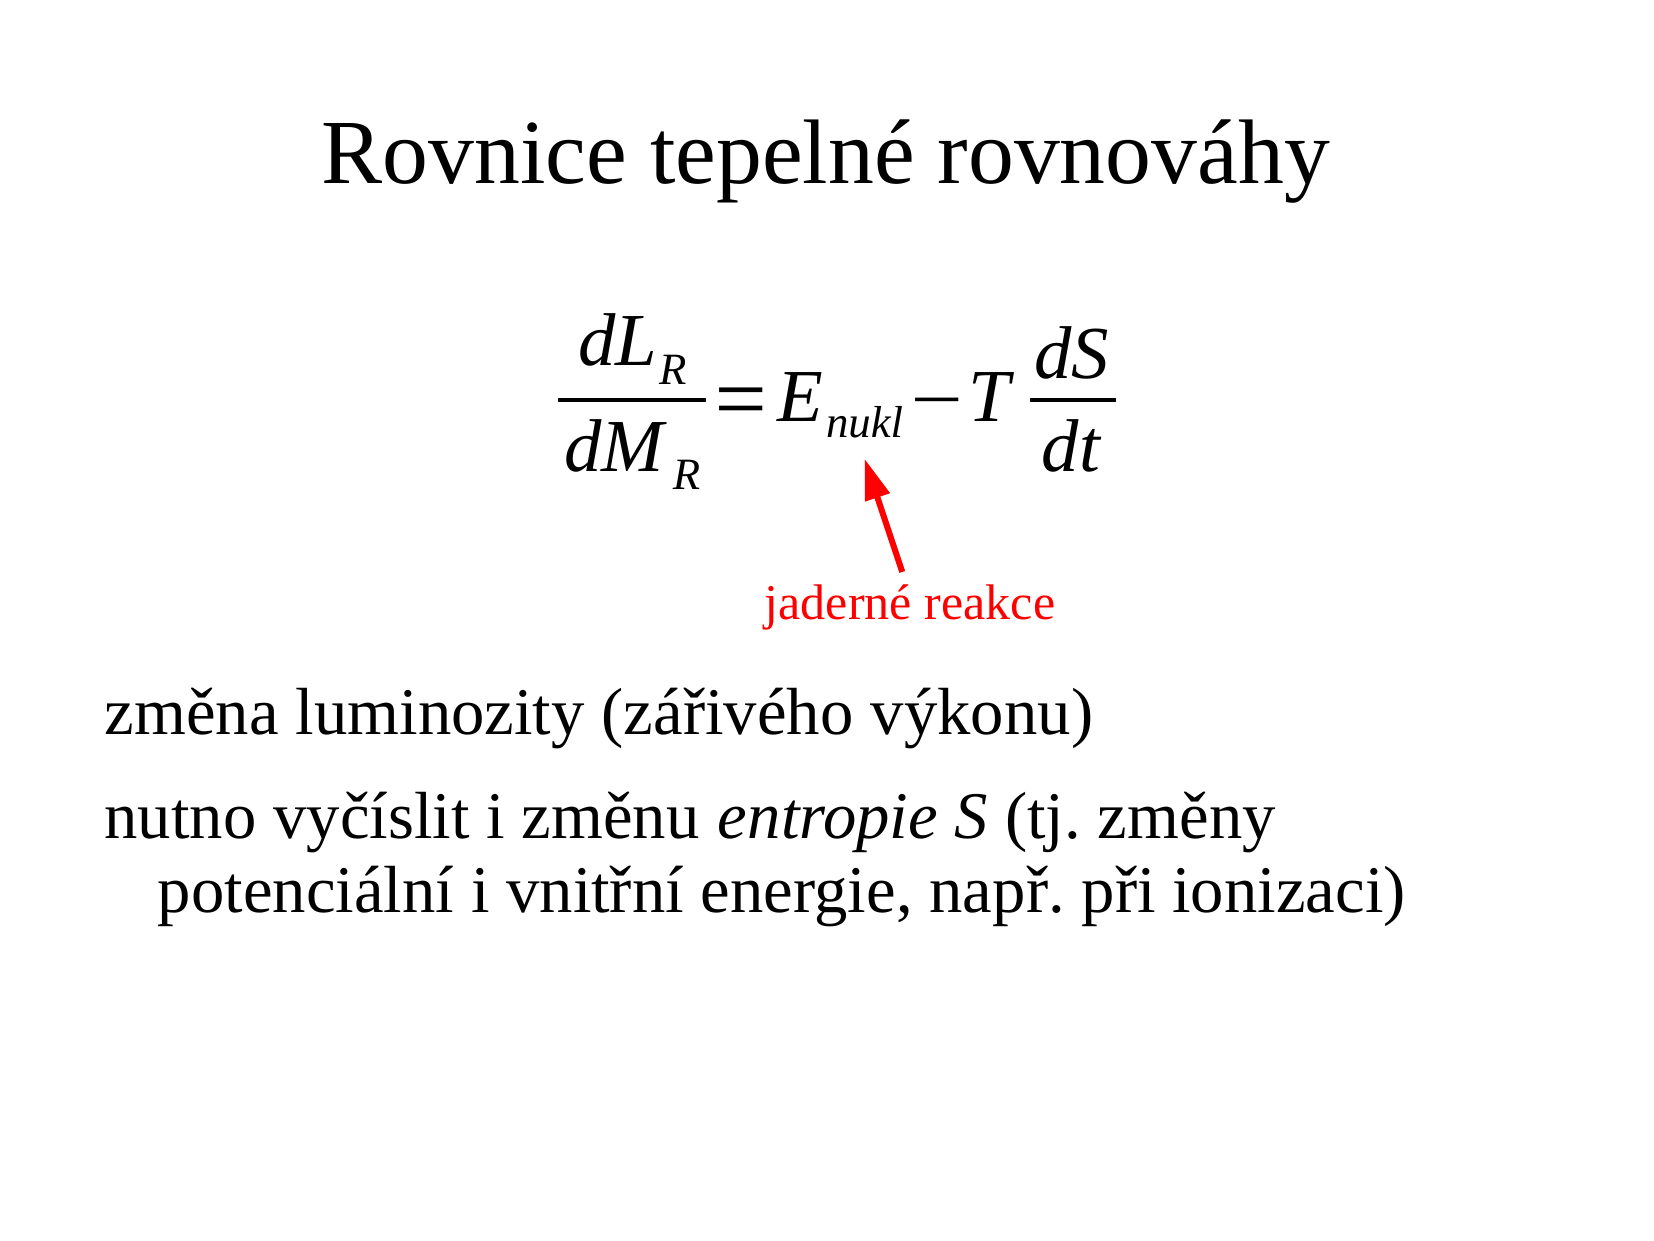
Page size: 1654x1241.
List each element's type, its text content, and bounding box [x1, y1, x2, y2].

list změna luminozity (zářivého výkonu) nutno vyčíslit i změnu entropie S (tj. změny potenciální i vnitřní energie, např. při ionizaci) [86, 675, 1576, 927]
text_box jaderné reakce [750, 567, 1071, 638]
title Rovnice tepelné rovnováhy [82, 56, 1571, 250]
chart [549, 300, 1126, 499]
